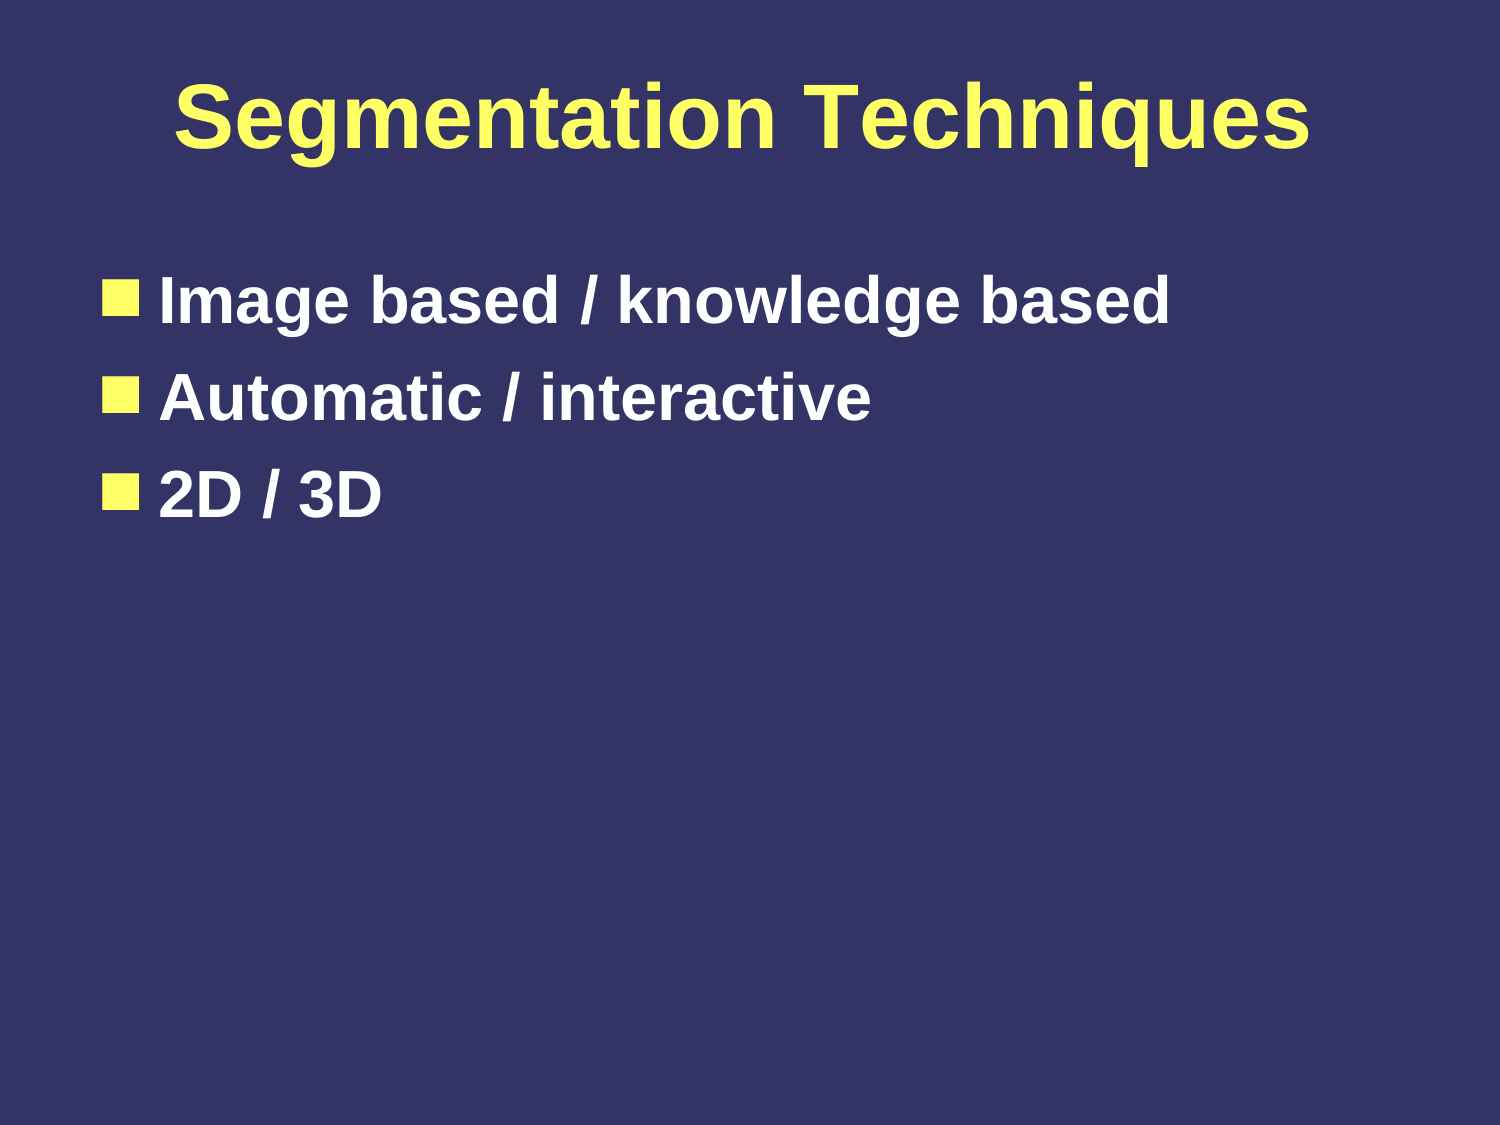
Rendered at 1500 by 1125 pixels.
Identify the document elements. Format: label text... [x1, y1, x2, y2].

title Segmentation Techniques [99, 0, 1388, 228]
list Image based / knowledge based Automatic / interactive 2D / 3D [102, 258, 1390, 1005]
